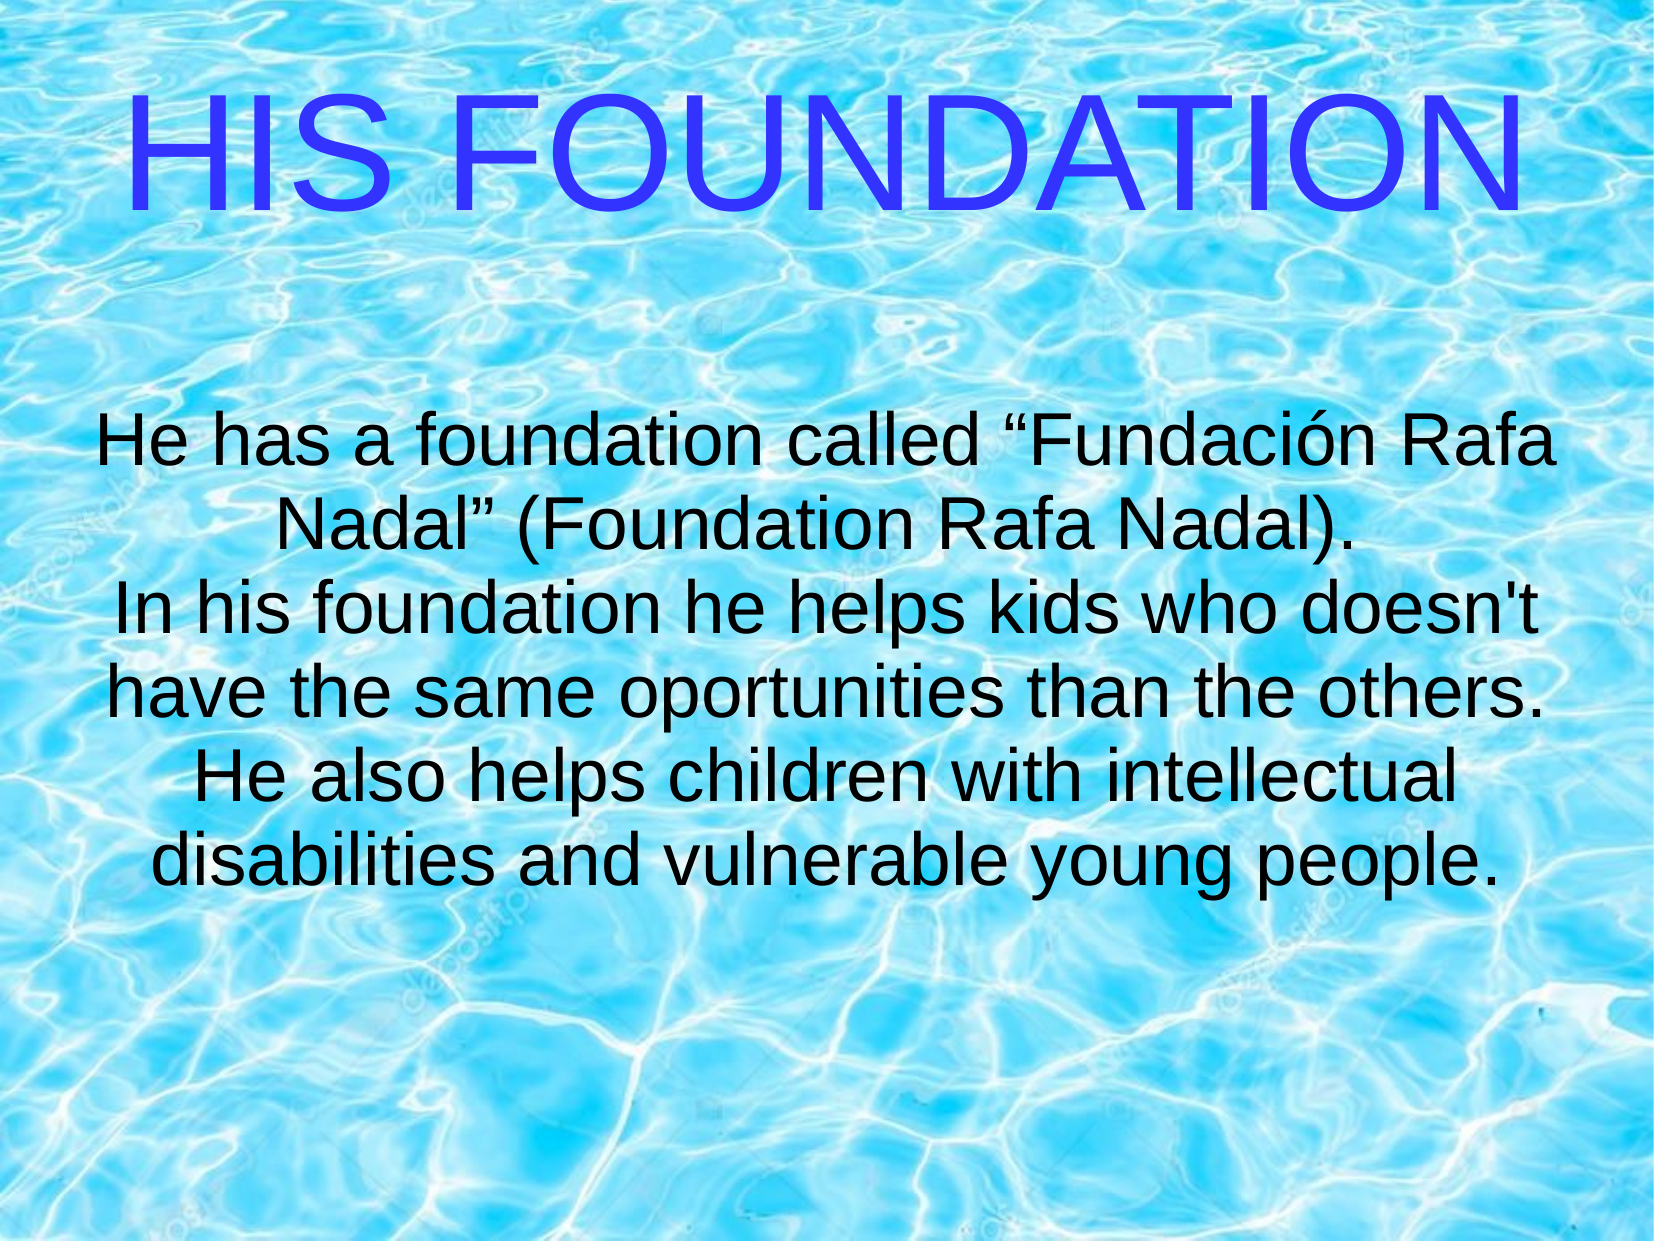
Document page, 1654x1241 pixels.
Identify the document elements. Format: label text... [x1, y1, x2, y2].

subtitle He has a foundation called “Fundación Rafa Nadal” (Foundation Rafa Nadal). In his foundation he helps kids who doesn't have the same oportunities than the others. He also helps children with intellectual disabilities and vulnerable young people. [82, 290, 1571, 1010]
picture [0, 0, 1654, 1241]
title HIS FOUNDATION [82, 49, 1571, 257]
